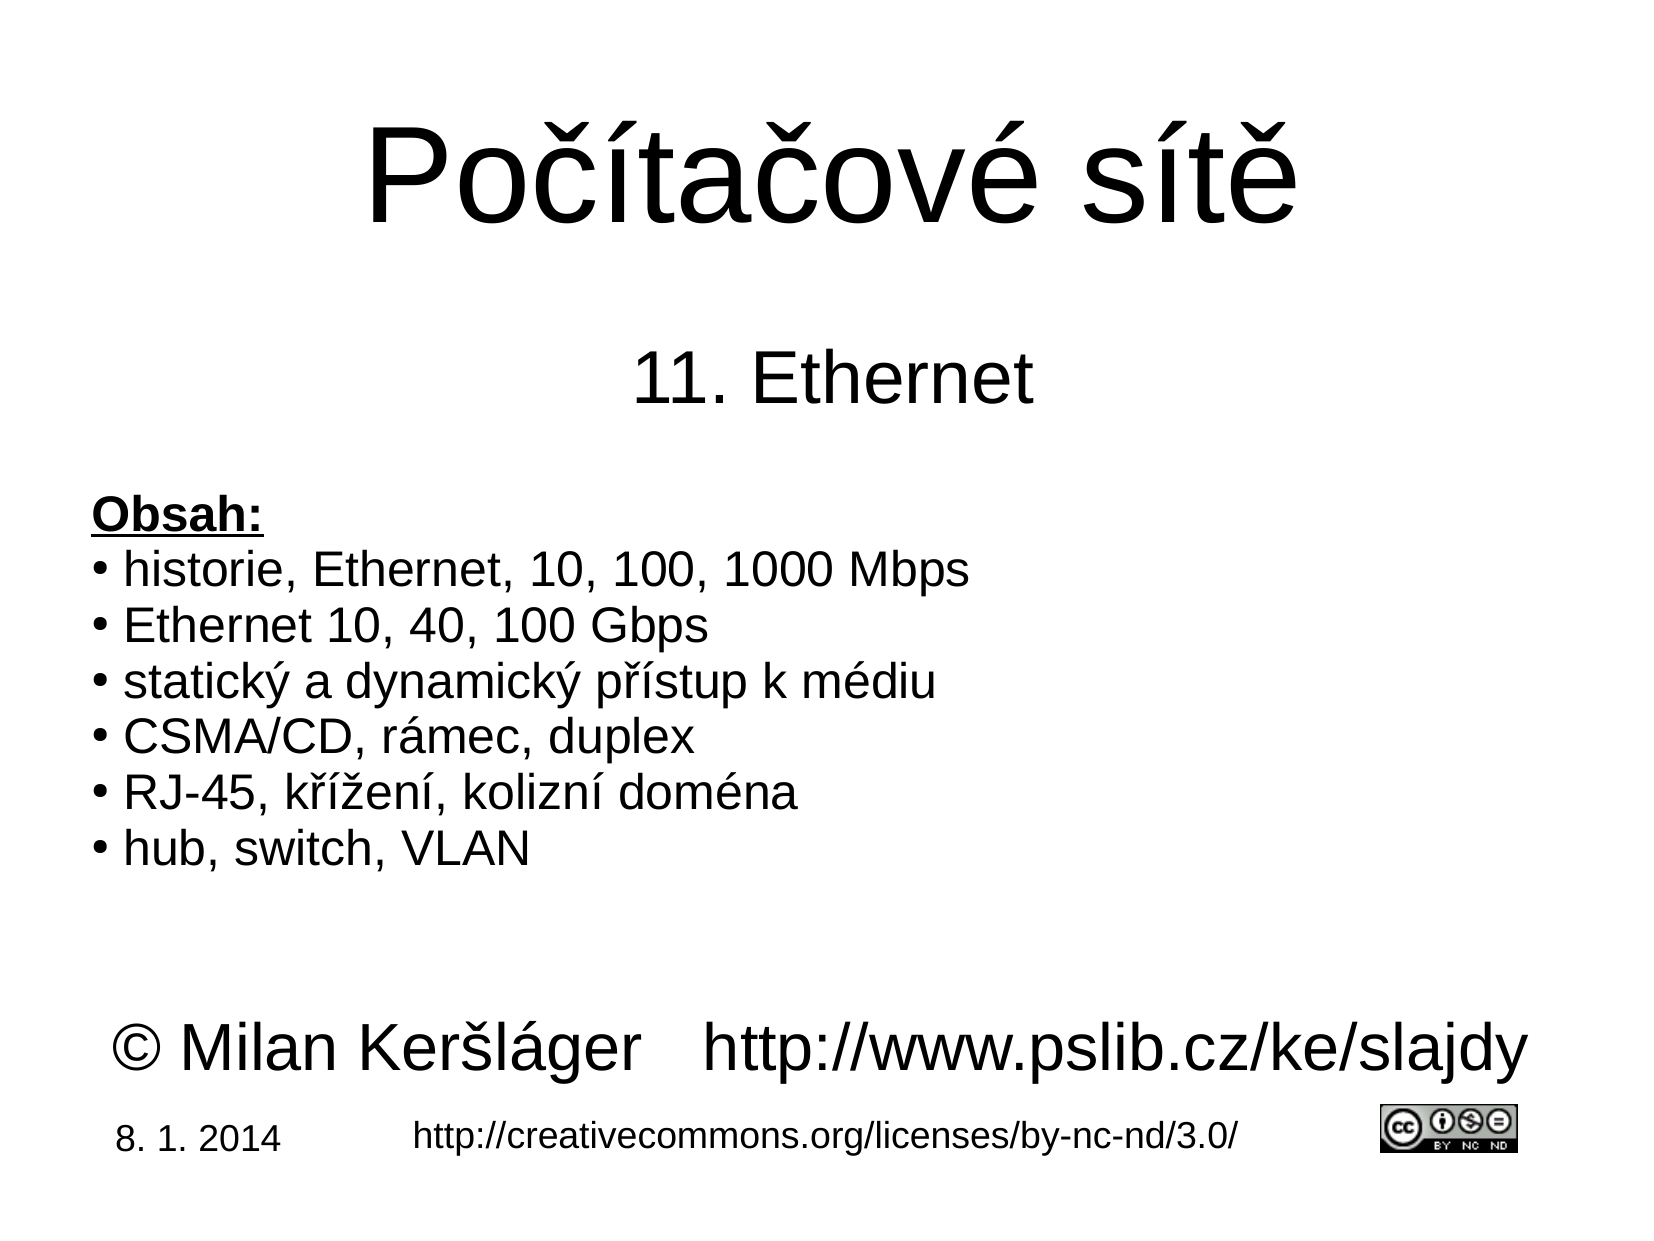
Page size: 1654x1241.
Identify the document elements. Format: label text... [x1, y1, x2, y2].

text_box Obsah: historie, Ethernet, 10, 100, 1000 Mbps Ethernet 10, 40, 100 Gbps statický a dynamický přístup k médiu CSMA/CD, rámec, duplex RJ-45, křížení, kolizní doména hub, switch, VLAN [76, 478, 1583, 884]
picture [1380, 1104, 1518, 1153]
text_box 8. 1. 2014 [100, 1110, 361, 1168]
title Počítačové sítě 11. Ethernet [88, 56, 1577, 461]
list © Milan Keršláger http://www.pslib.cz/ke/slajdy [76, 1009, 1565, 1087]
text_box http://creativecommons.org/licenses/by-nc-nd/3.0/ [339, 1107, 1313, 1165]
